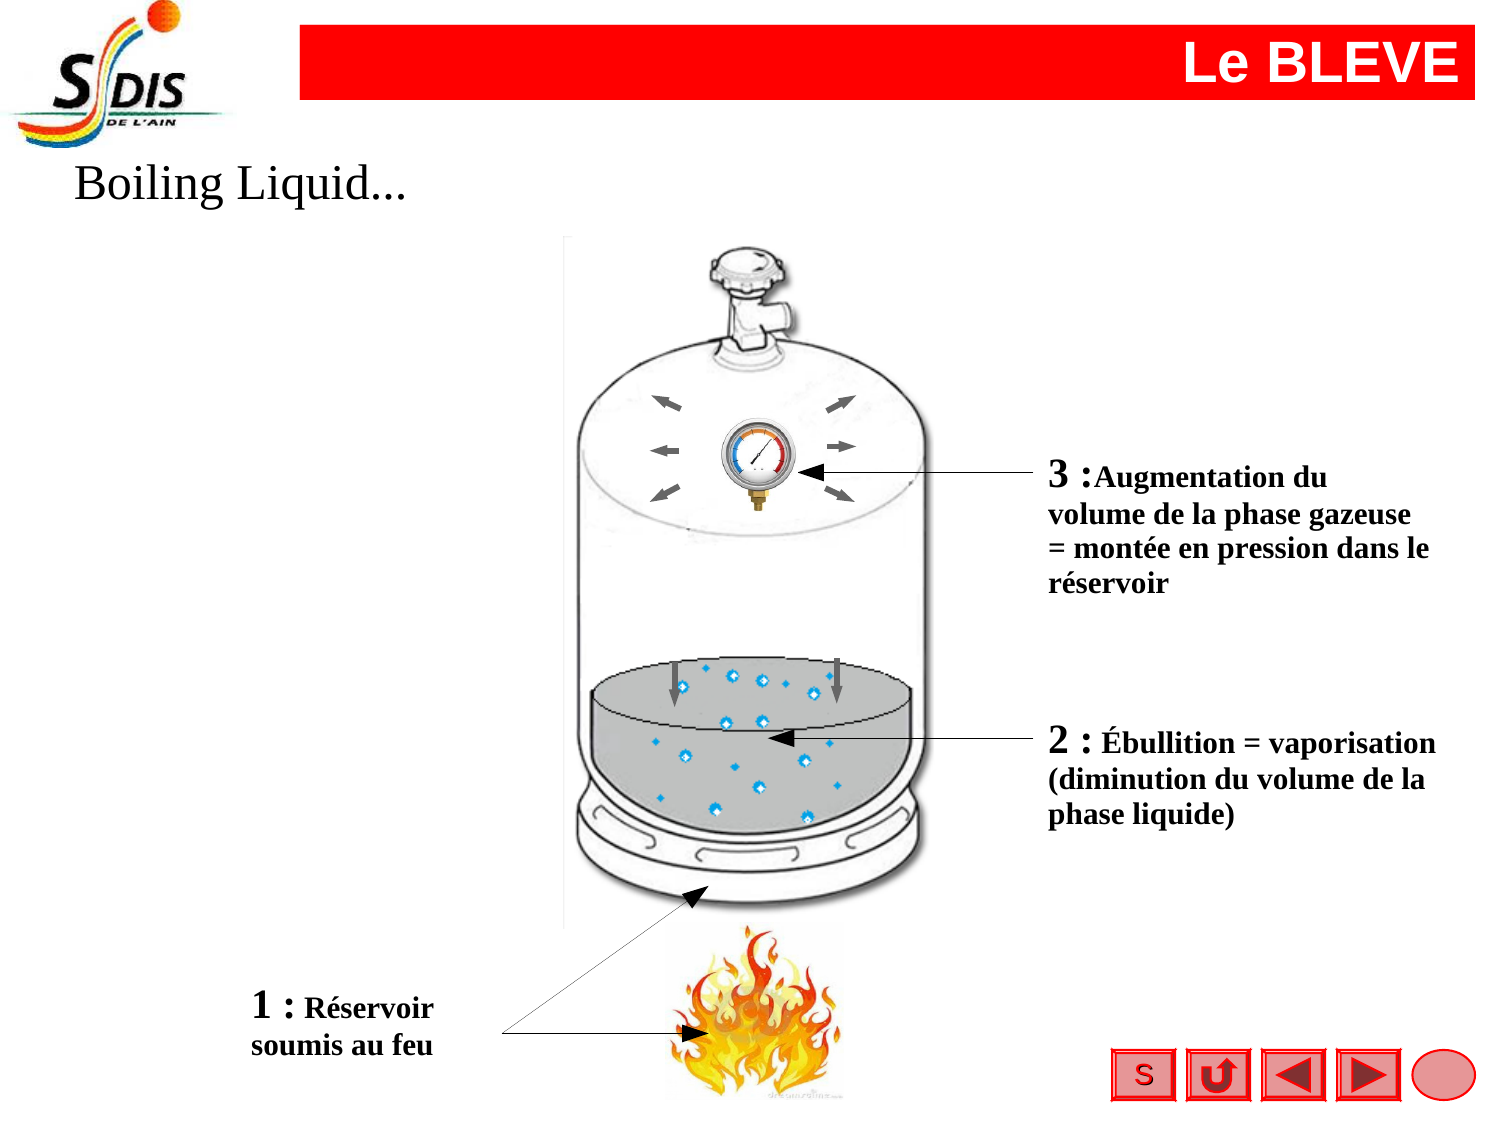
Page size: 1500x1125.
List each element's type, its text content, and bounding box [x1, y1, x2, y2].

picture [720, 413, 798, 512]
picture [1192, 1055, 1245, 1095]
text_box 1 : Réservoir soumis au feu [236, 974, 502, 1072]
picture [0, 0, 237, 148]
picture [1117, 1055, 1170, 1095]
picture [665, 922, 844, 1101]
text_box Boiling Liquid... [59, 147, 1477, 1004]
picture [1267, 1055, 1320, 1095]
text_box 3 :Augmentation du volume de la phase gazeuse = montée en pression dans le réservoir [1033, 442, 1447, 611]
text_box [1412, 1049, 1476, 1101]
picture [1342, 1055, 1395, 1095]
text_box 2 : Ébullition = vaporisation (diminution du volume de la phase liquide) [1033, 708, 1477, 877]
text_box Le BLEVE [299, 24, 1475, 100]
